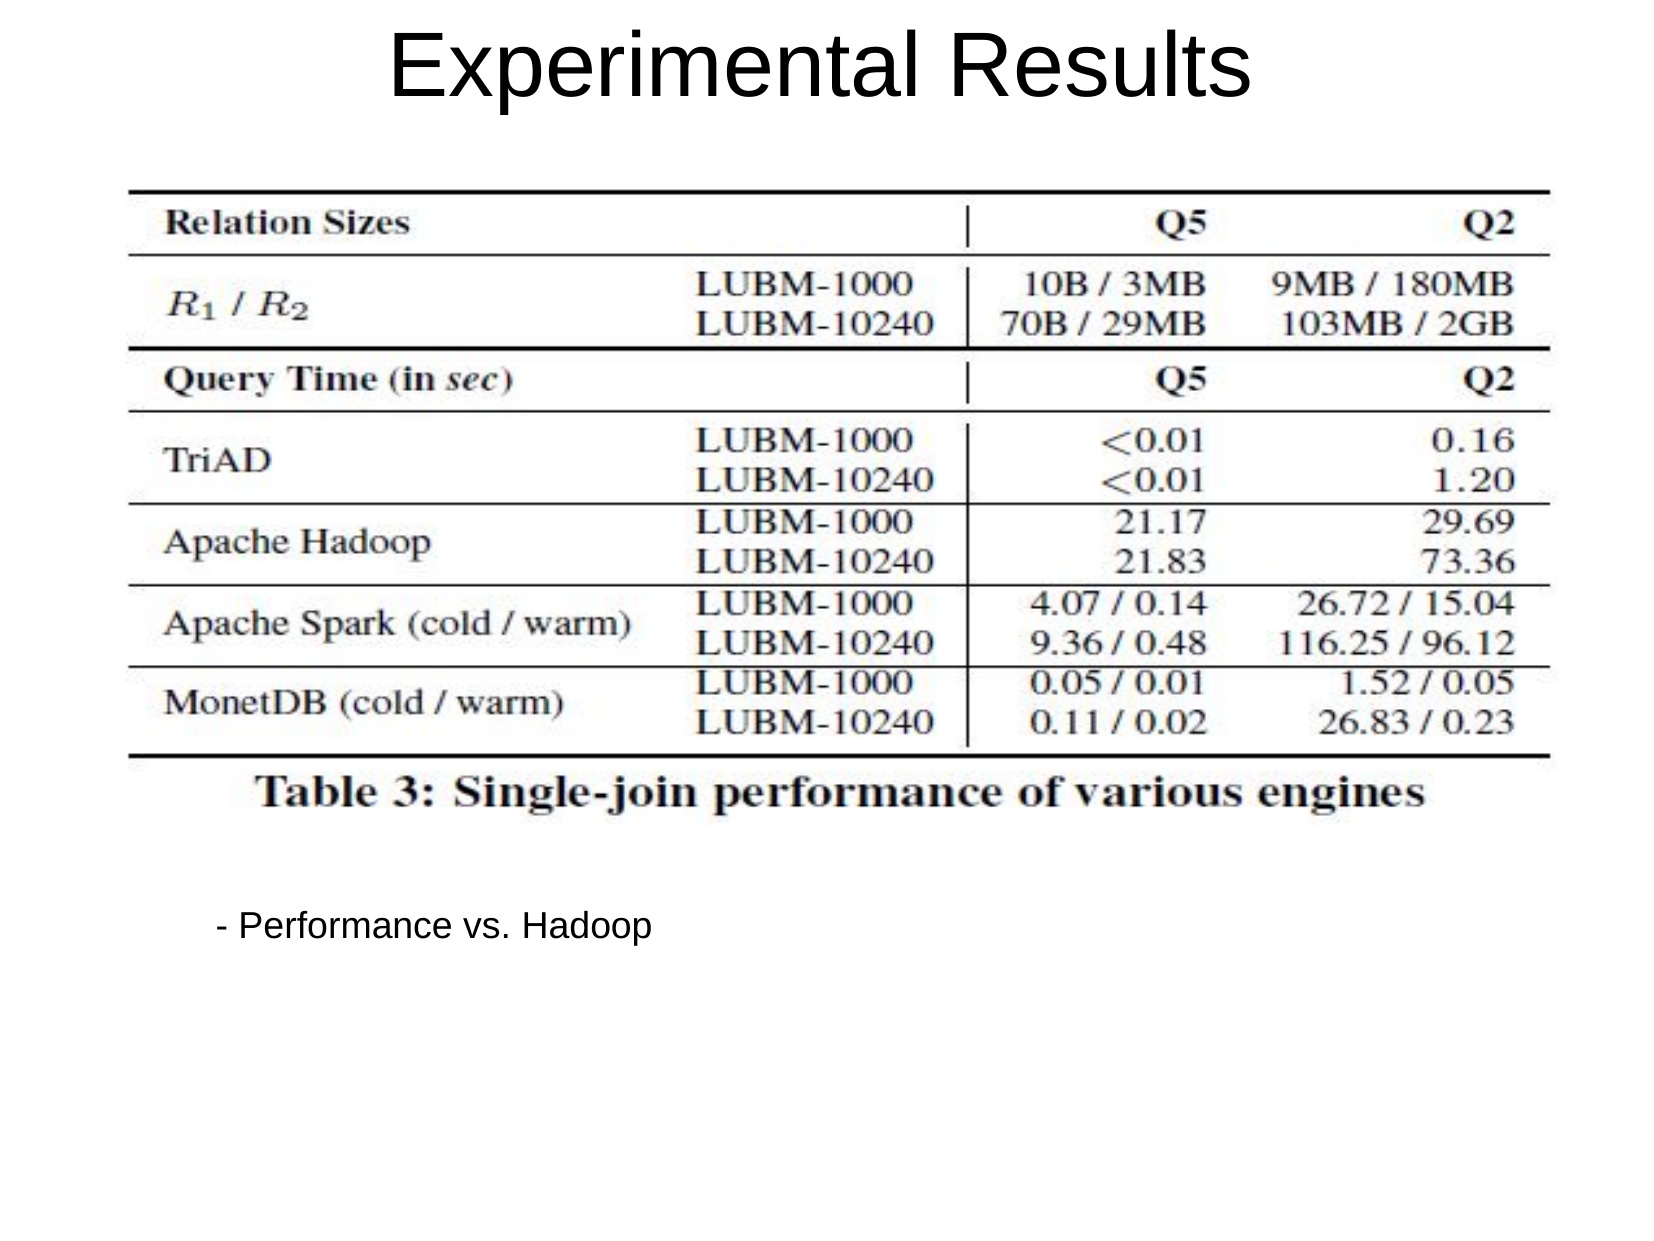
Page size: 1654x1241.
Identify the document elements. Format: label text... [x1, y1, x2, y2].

title Experimental Results [0, 0, 1654, 130]
text_box - Performance vs. Hadoop [200, 897, 668, 955]
picture [106, 173, 1595, 827]
